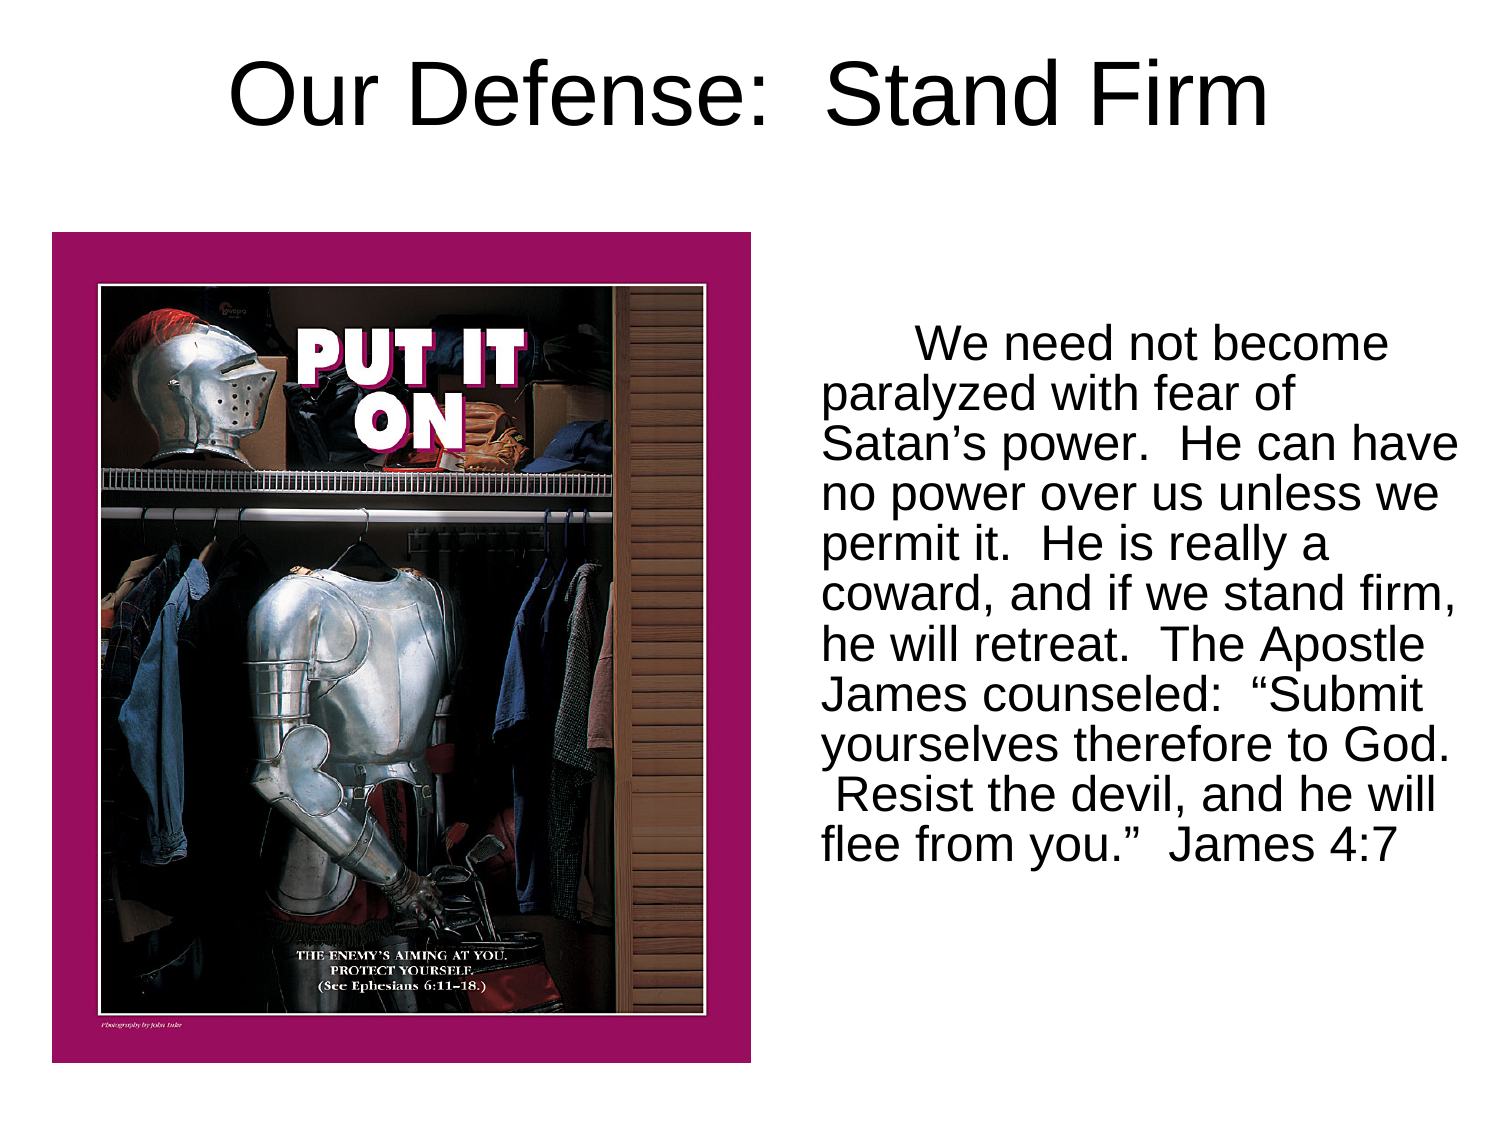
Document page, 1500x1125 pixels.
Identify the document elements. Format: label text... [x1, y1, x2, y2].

list We need not become paralyzed with fear of Satan’s power. He can have no power over us unless we permit it. He is really a coward, and if we stand firm, he will retreat. The Apostle James counseled: “Submit yourselves therefore to God. Resist the devil, and he will flee from you.” James 4:7 [751, 312, 1475, 1026]
title Our Defense: Stand Firm [75, 0, 1426, 188]
picture [52, 232, 751, 1063]
